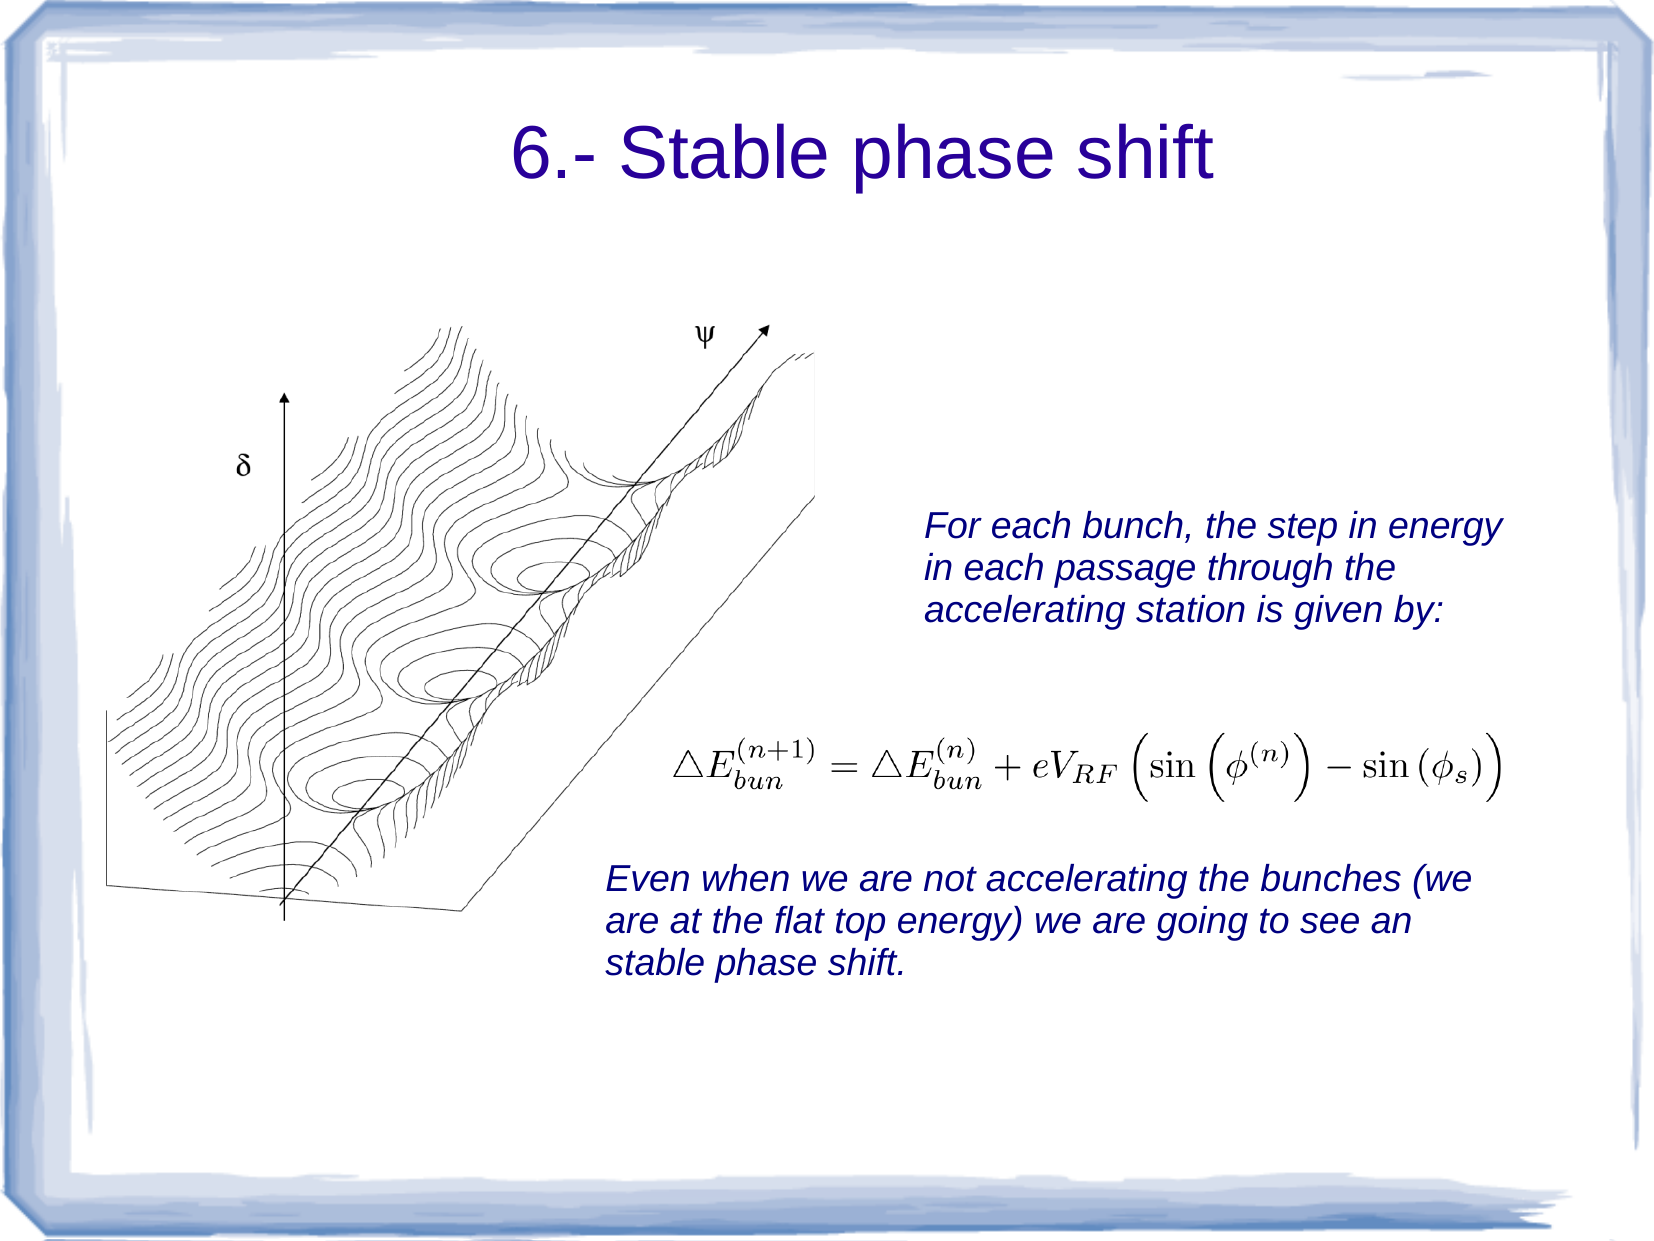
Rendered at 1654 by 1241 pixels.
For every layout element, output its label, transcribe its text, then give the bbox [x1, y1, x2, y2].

text_box Even when we are not accelerating the bunches (we are at the flat top energy) we are going to see an stable phase shift. [590, 850, 1536, 992]
text_box For each bunch, the step in energy in each passage through the accelerating station is given by: [909, 497, 1536, 638]
picture [0, 0, 1654, 1241]
title 6.- Stable phase shift [82, 49, 1571, 257]
